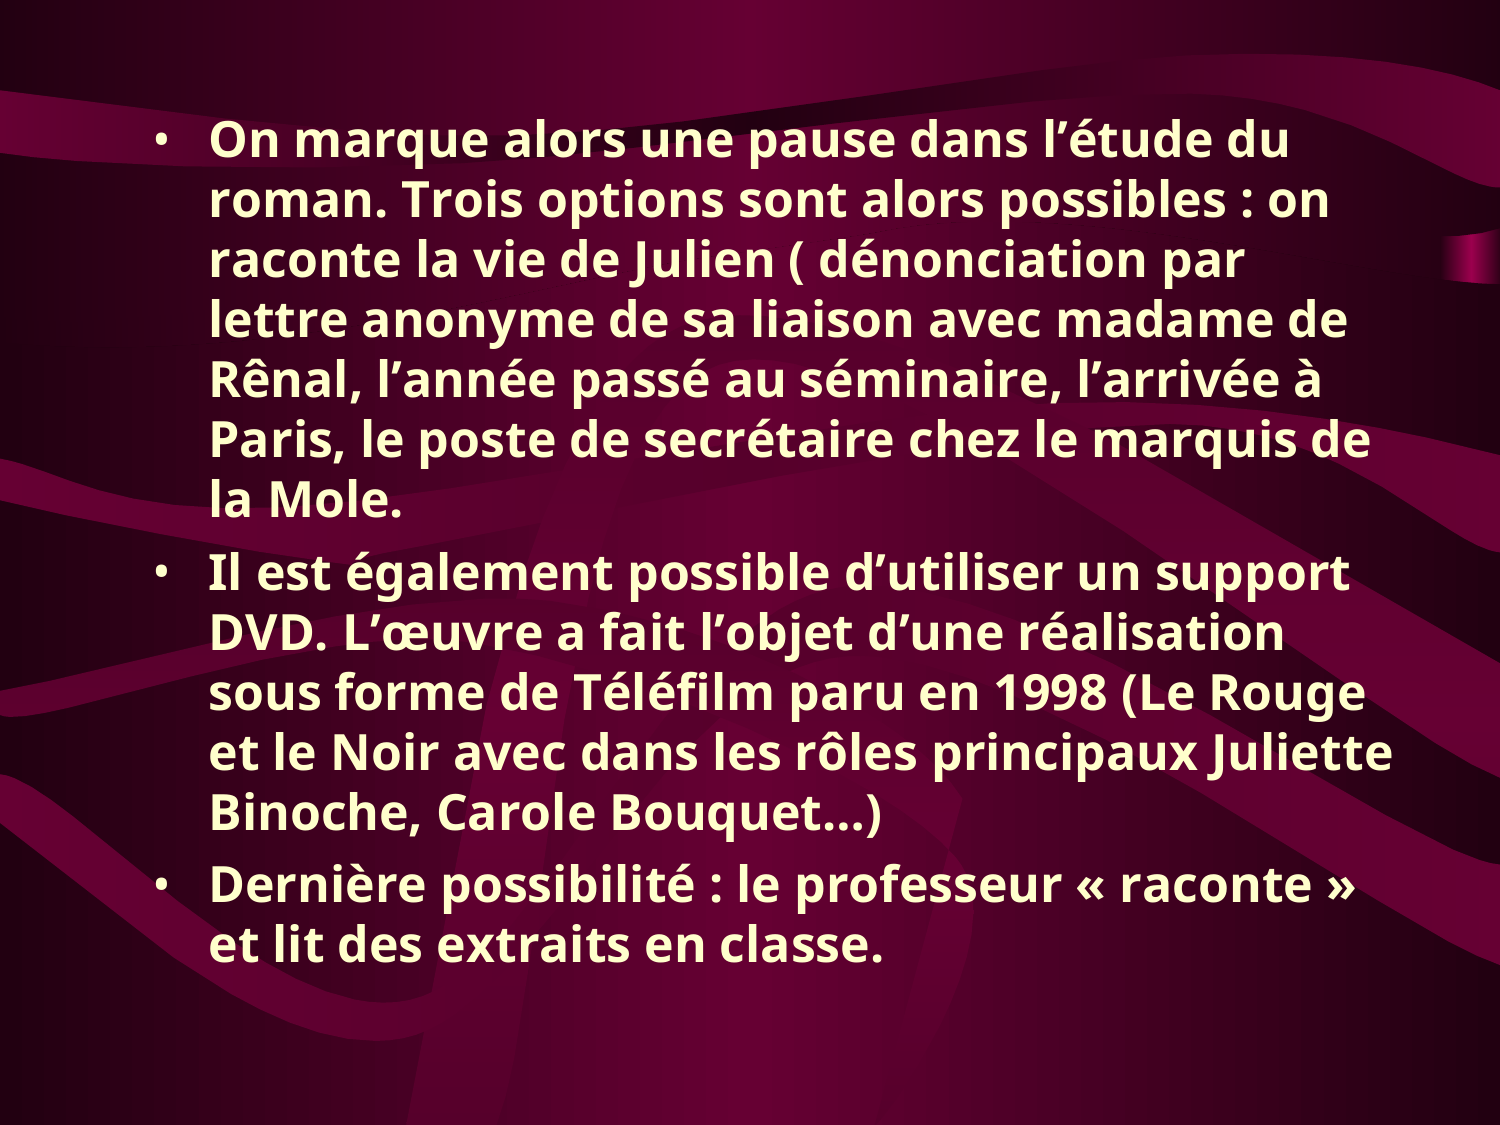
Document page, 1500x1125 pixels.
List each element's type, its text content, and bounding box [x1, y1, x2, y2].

list On marque alors une pause dans l’étude du roman. Trois options sont alors possibles : on raconte la vie de Julien ( dénonciation par lettre anonyme de sa liaison avec madame de Rênal, l’année passé au séminaire, l’arrivée à Paris, le poste de secrétaire chez le marquis de la Mole. Il est également possible d’utiliser un support DVD. L’œuvre a fait l’objet d’une réalisation sous forme de Téléfilm paru en 1998 (Le Rouge et le Noir avec dans les rôles principaux Juliette Binoche, Carole Bouquet…) Dernière possibilité : le professeur « raconte » et lit des extraits en classe. [137, 99, 1413, 1063]
